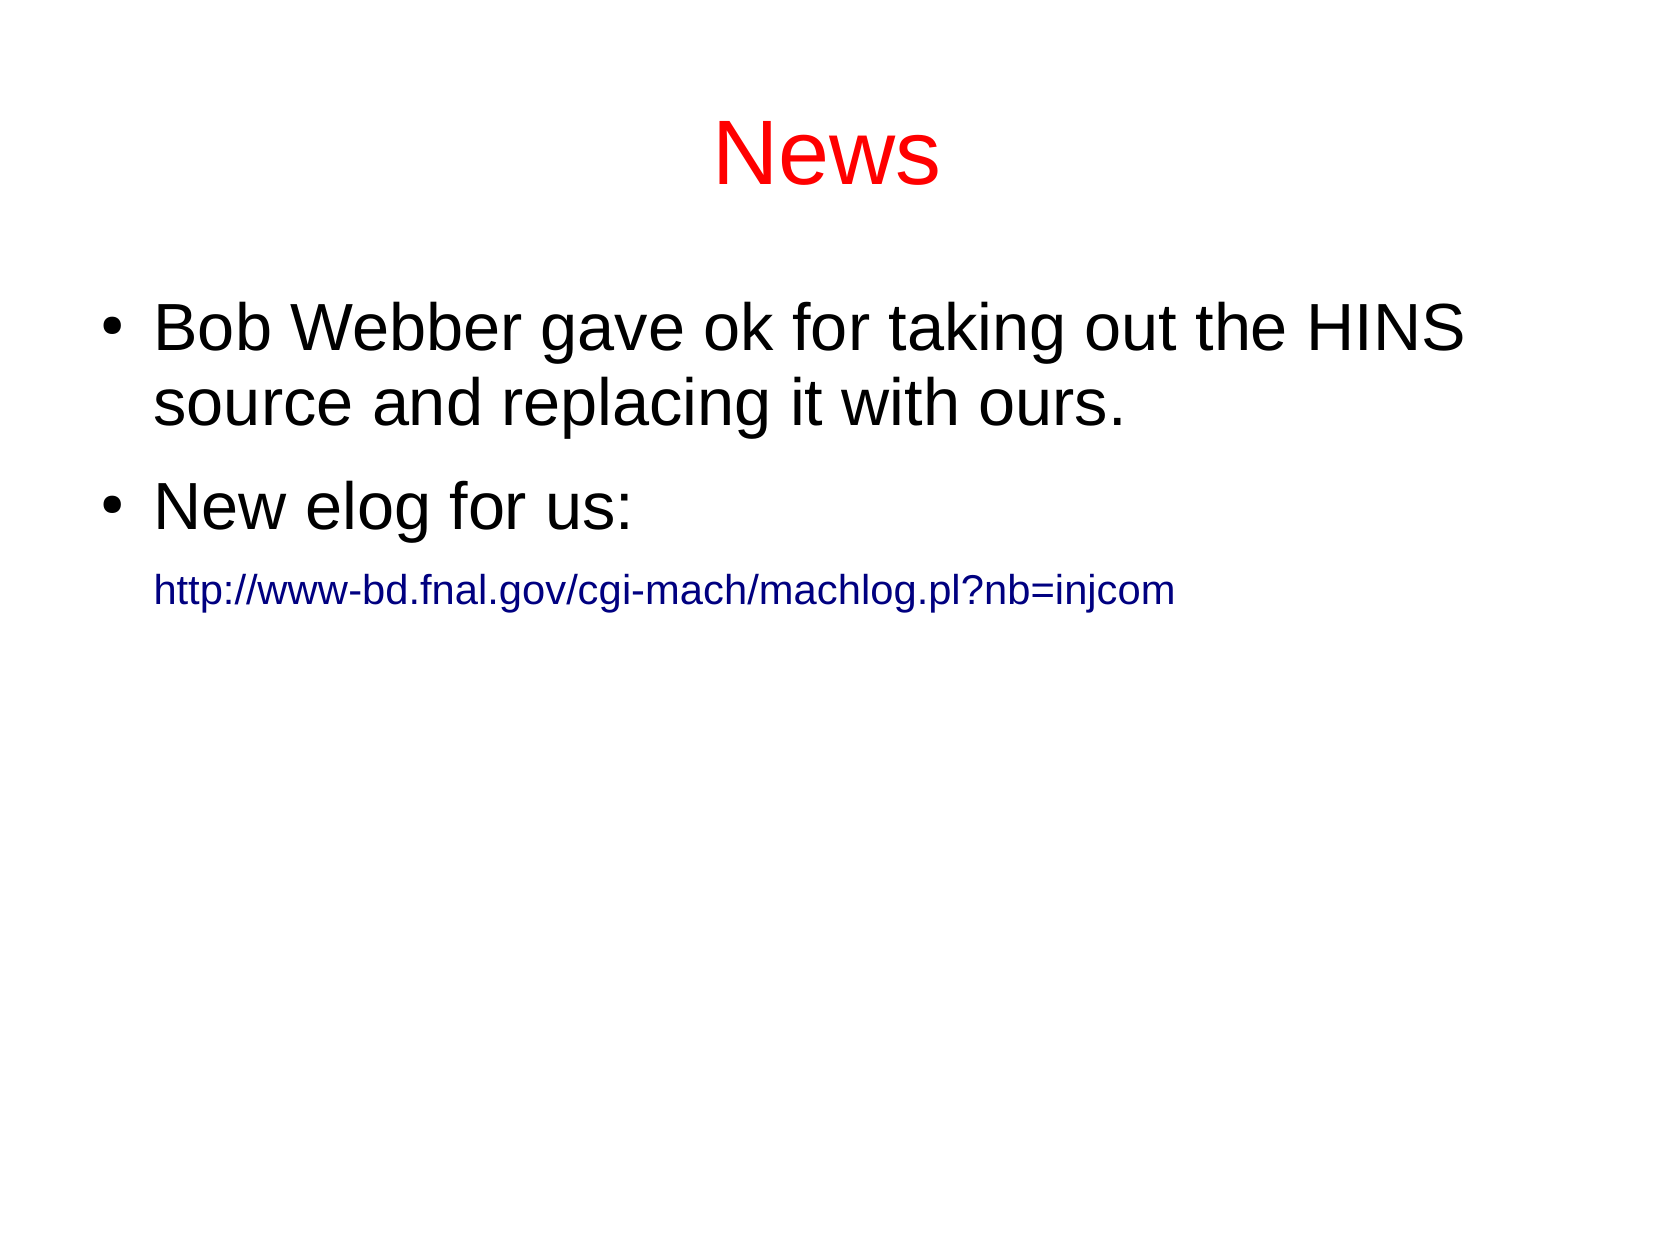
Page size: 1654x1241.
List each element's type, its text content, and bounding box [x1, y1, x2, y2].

title News [82, 49, 1571, 257]
list Bob Webber gave ok for taking out the HINS source and replacing it with ours. New elog for us: http://www-bd.fnal.gov/cgi-mach/machlog.pl?nb=injcom [82, 290, 1571, 1109]
